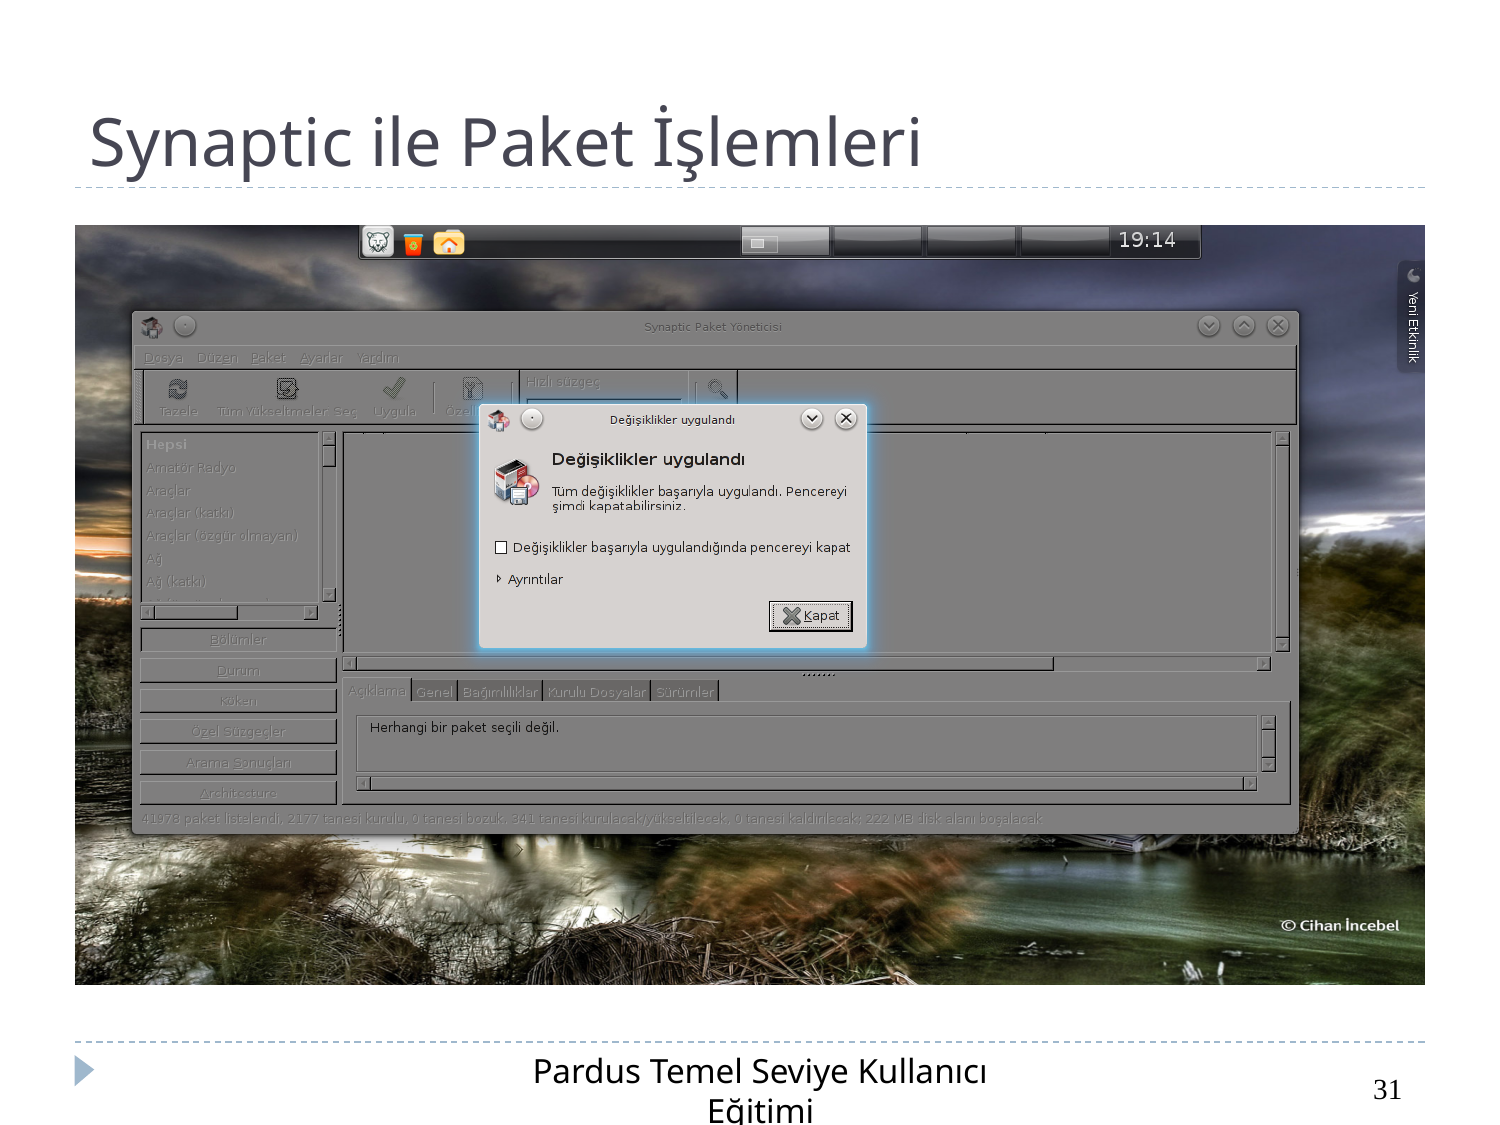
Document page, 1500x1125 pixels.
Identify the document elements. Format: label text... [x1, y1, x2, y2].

picture [75, 225, 1425, 985]
title Synaptic ile Paket İşlemleri [75, 24, 1425, 188]
